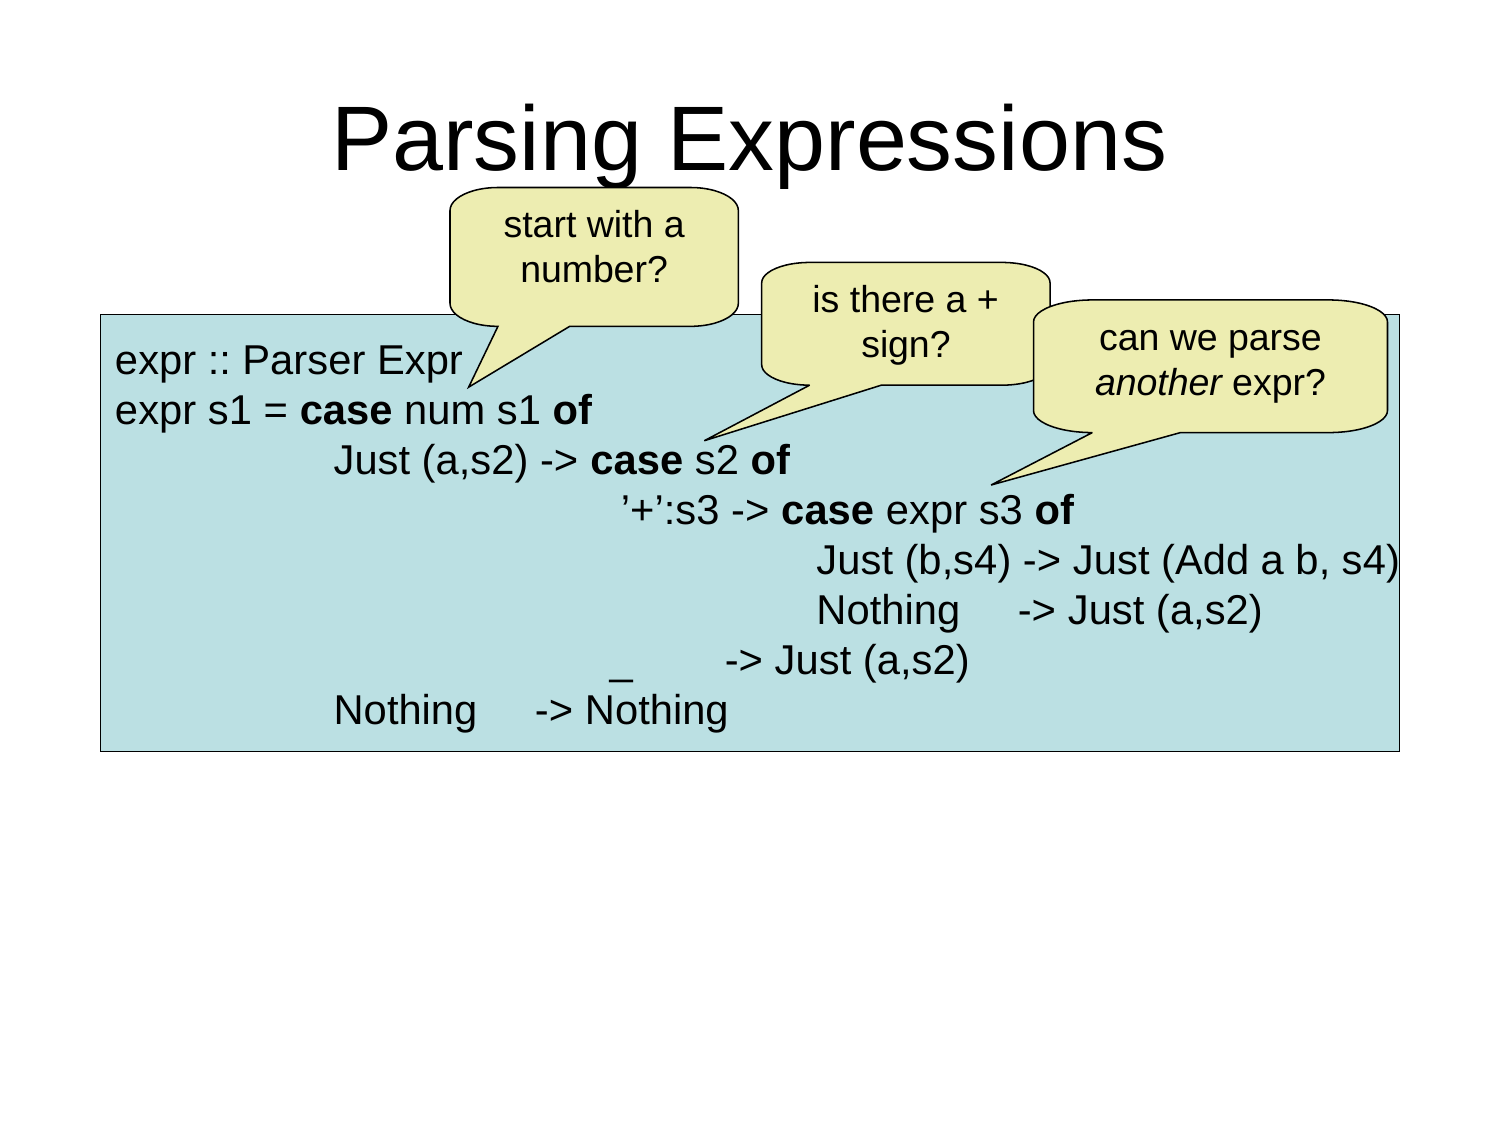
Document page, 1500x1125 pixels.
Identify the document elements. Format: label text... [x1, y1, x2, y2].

title Parsing Expressions [75, 45, 1426, 233]
text_box expr :: Parser Expr expr s1 = case num s1 of Just (a,s2) -> case s2 of ’+’:s3 -> case expr s3 of Just (b,s4) -> Just (Add a b, s4) Nothing -> Just (a,s2) _ -> Just (a,s2) Nothing -> Nothing [100, 314, 1400, 752]
text_box is there a + sign? [704, 262, 1051, 441]
text_box can we parse another expr? [991, 299, 1388, 486]
text_box start with a number? [450, 187, 739, 388]
